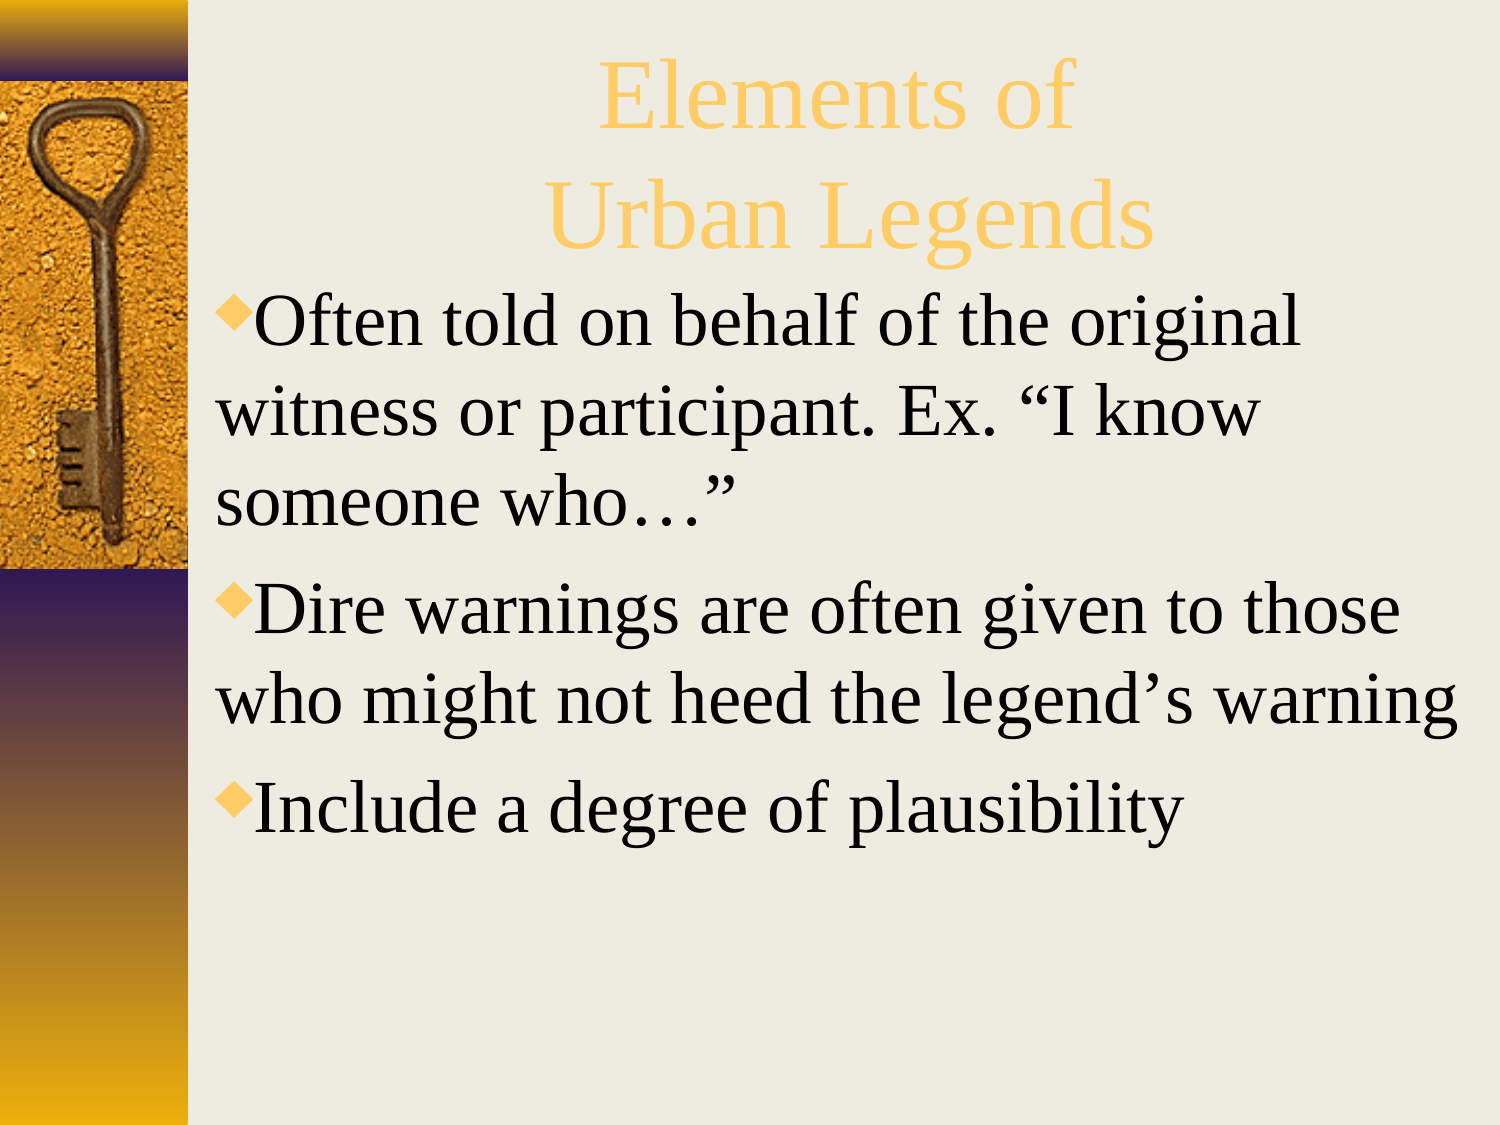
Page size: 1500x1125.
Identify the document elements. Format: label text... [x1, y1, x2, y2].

list Often told on behalf of the original witness or participant. Ex. “I know someone who…” Dire warnings are often given to those who might not heed the legend’s warning Include a degree of plausibility [200, 262, 1476, 952]
title Elements of Urban Legends [200, 21, 1476, 262]
